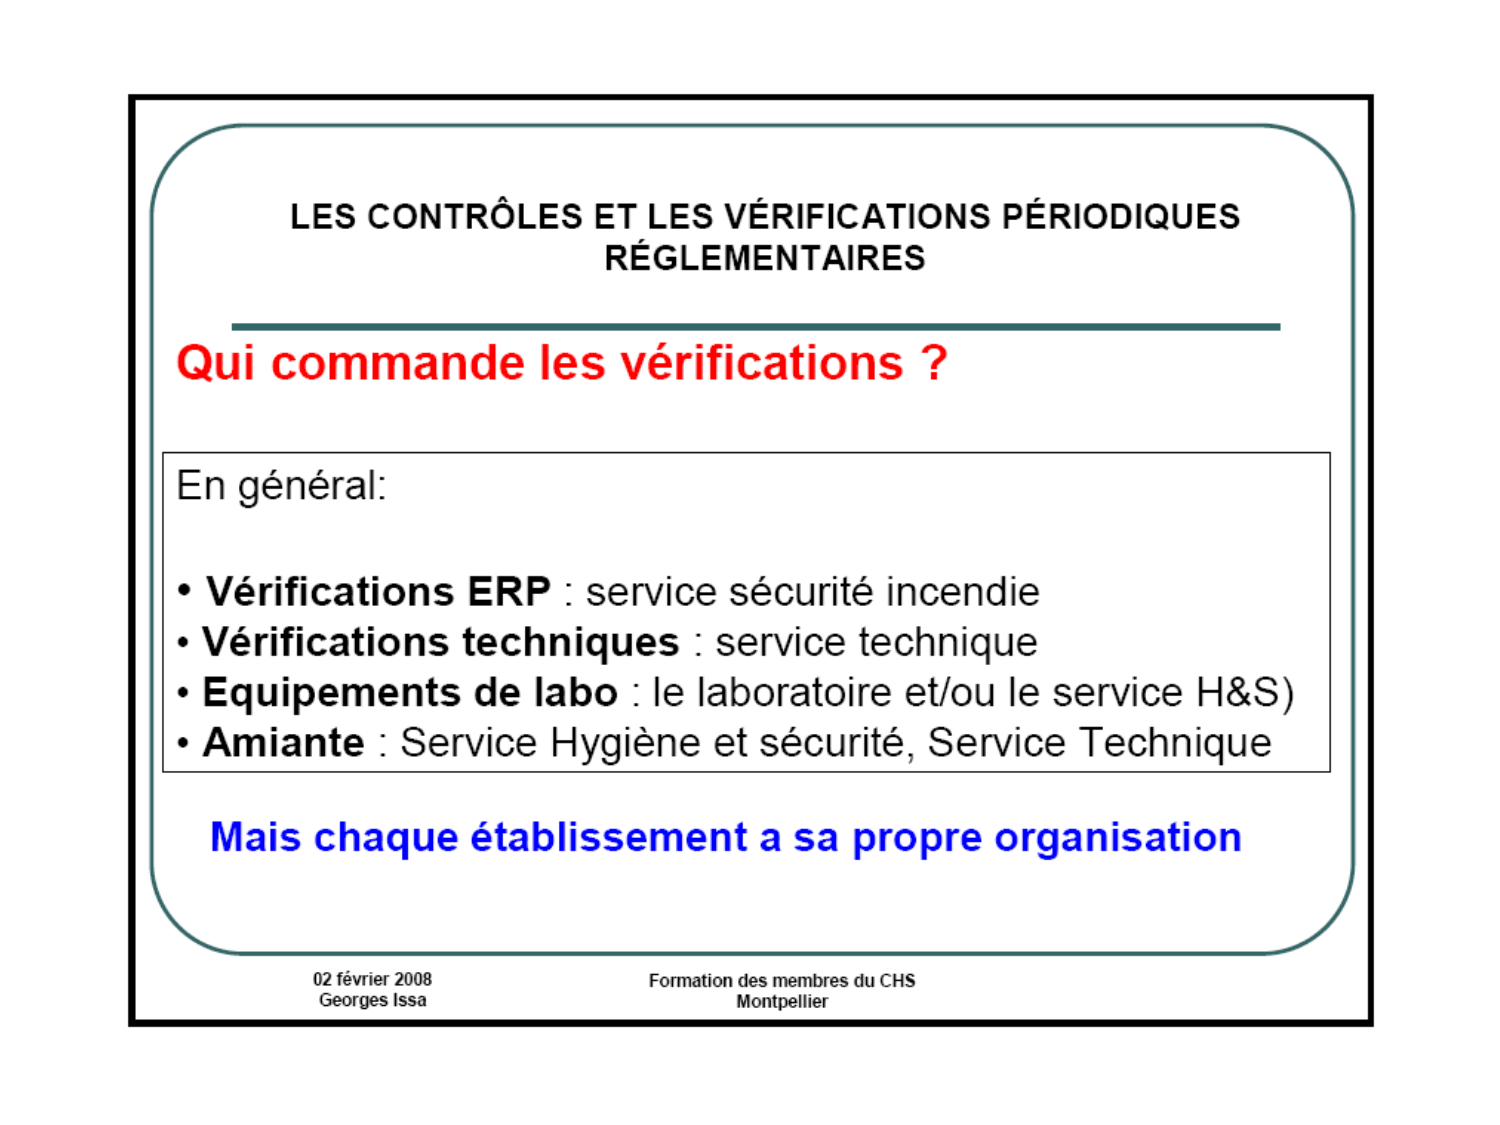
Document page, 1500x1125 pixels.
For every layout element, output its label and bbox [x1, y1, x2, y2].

picture [118, 87, 1382, 1038]
